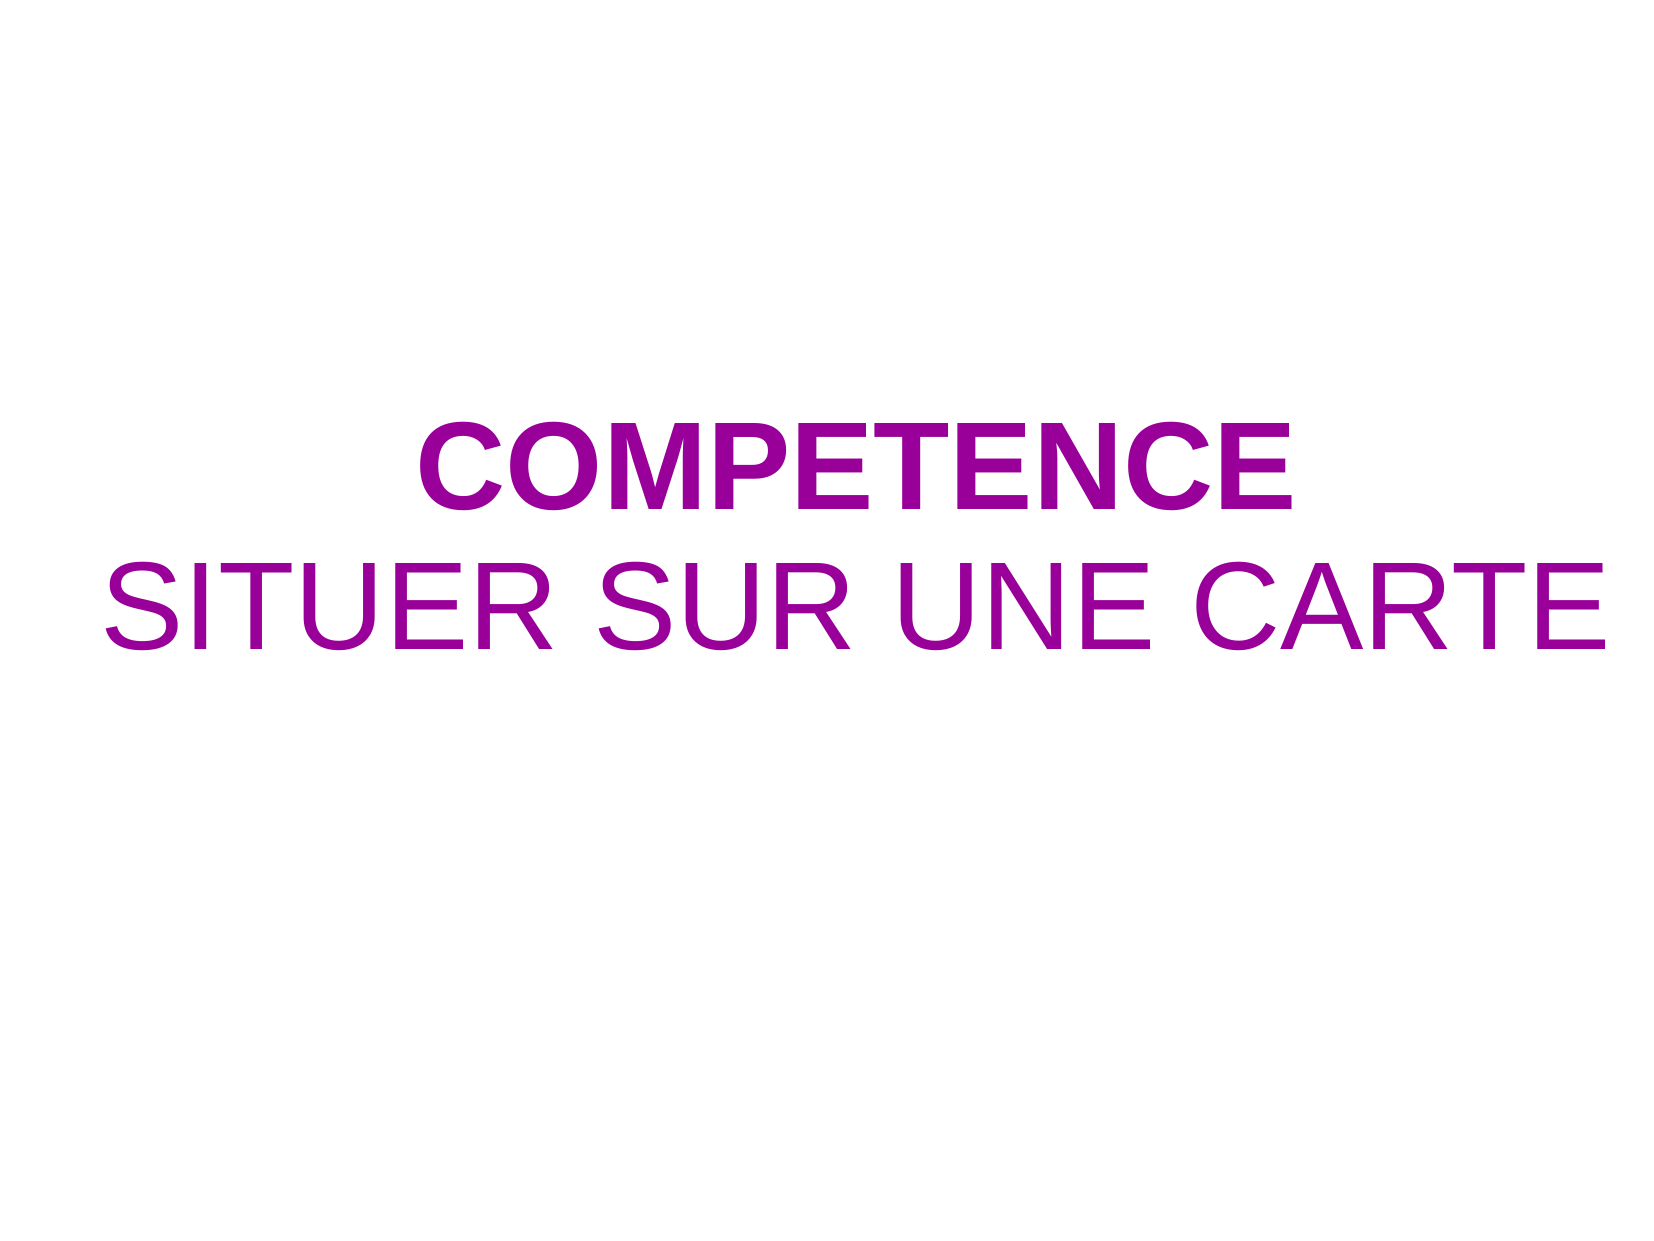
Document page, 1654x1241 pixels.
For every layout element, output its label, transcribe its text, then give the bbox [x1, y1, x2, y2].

title COMPETENCE SITUER SUR UNE CARTE [88, 293, 1625, 816]
